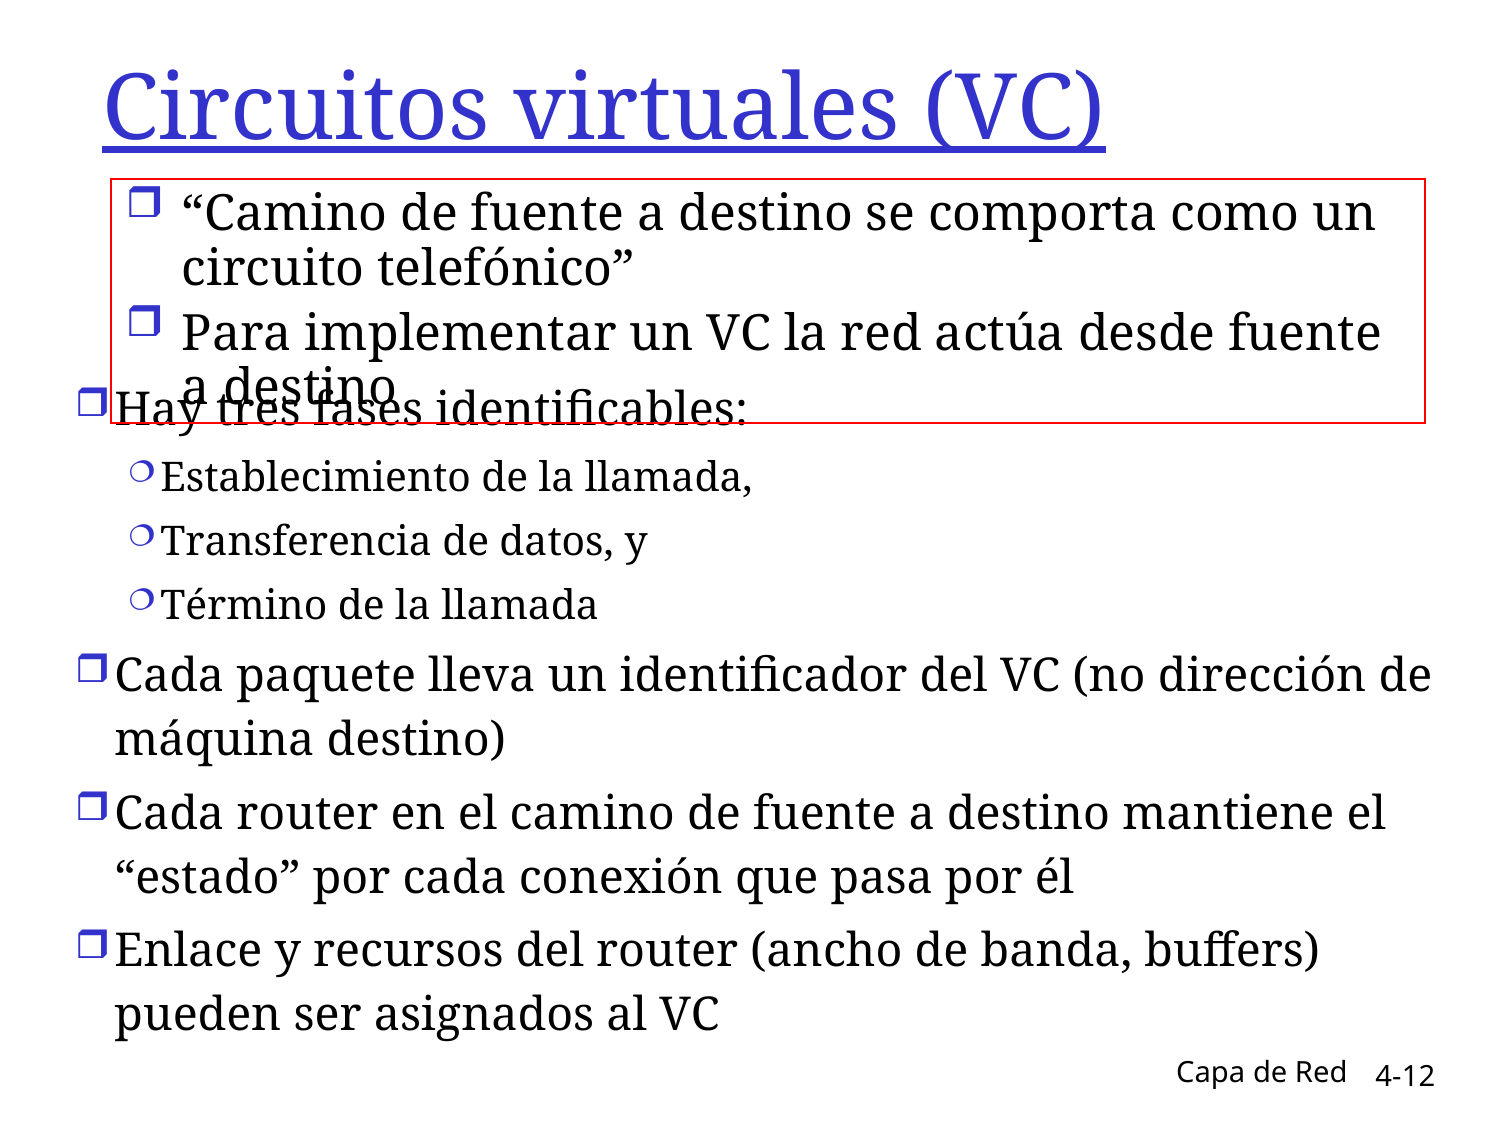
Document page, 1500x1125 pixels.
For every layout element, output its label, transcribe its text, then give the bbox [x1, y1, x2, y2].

list Hay tres fases identificables: Establecimiento de la llamada, Transferencia de datos, y Término de la llamada Cada paquete lleva un identificador del VC (no dirección de máquina destino) Cada router en el camino de fuente a destino mantiene el “estado” por cada conexión que pasa por él Enlace y recursos del router (ancho de banda, buffers) pueden ser asignados al VC [112, 376, 1424, 422]
list “Camino de fuente a destino se comporta como un circuito telefónico” Para implementar un VC la red actúa desde fuente a destino [111, 179, 1426, 376]
list Hay tres fases identificables: Establecimiento de la llamada, Transferencia de datos, y Término de la llamada Cada paquete lleva un identificador del VC (no dirección de máquina destino) Cada router en el camino de fuente a destino mantiene el “estado” por cada conexión que pasa por él Enlace y recursos del router (ancho de banda, buffers) pueden ser asignados al VC [75, 375, 1463, 1051]
title Circuitos virtuales (VC) [87, 15, 1426, 196]
